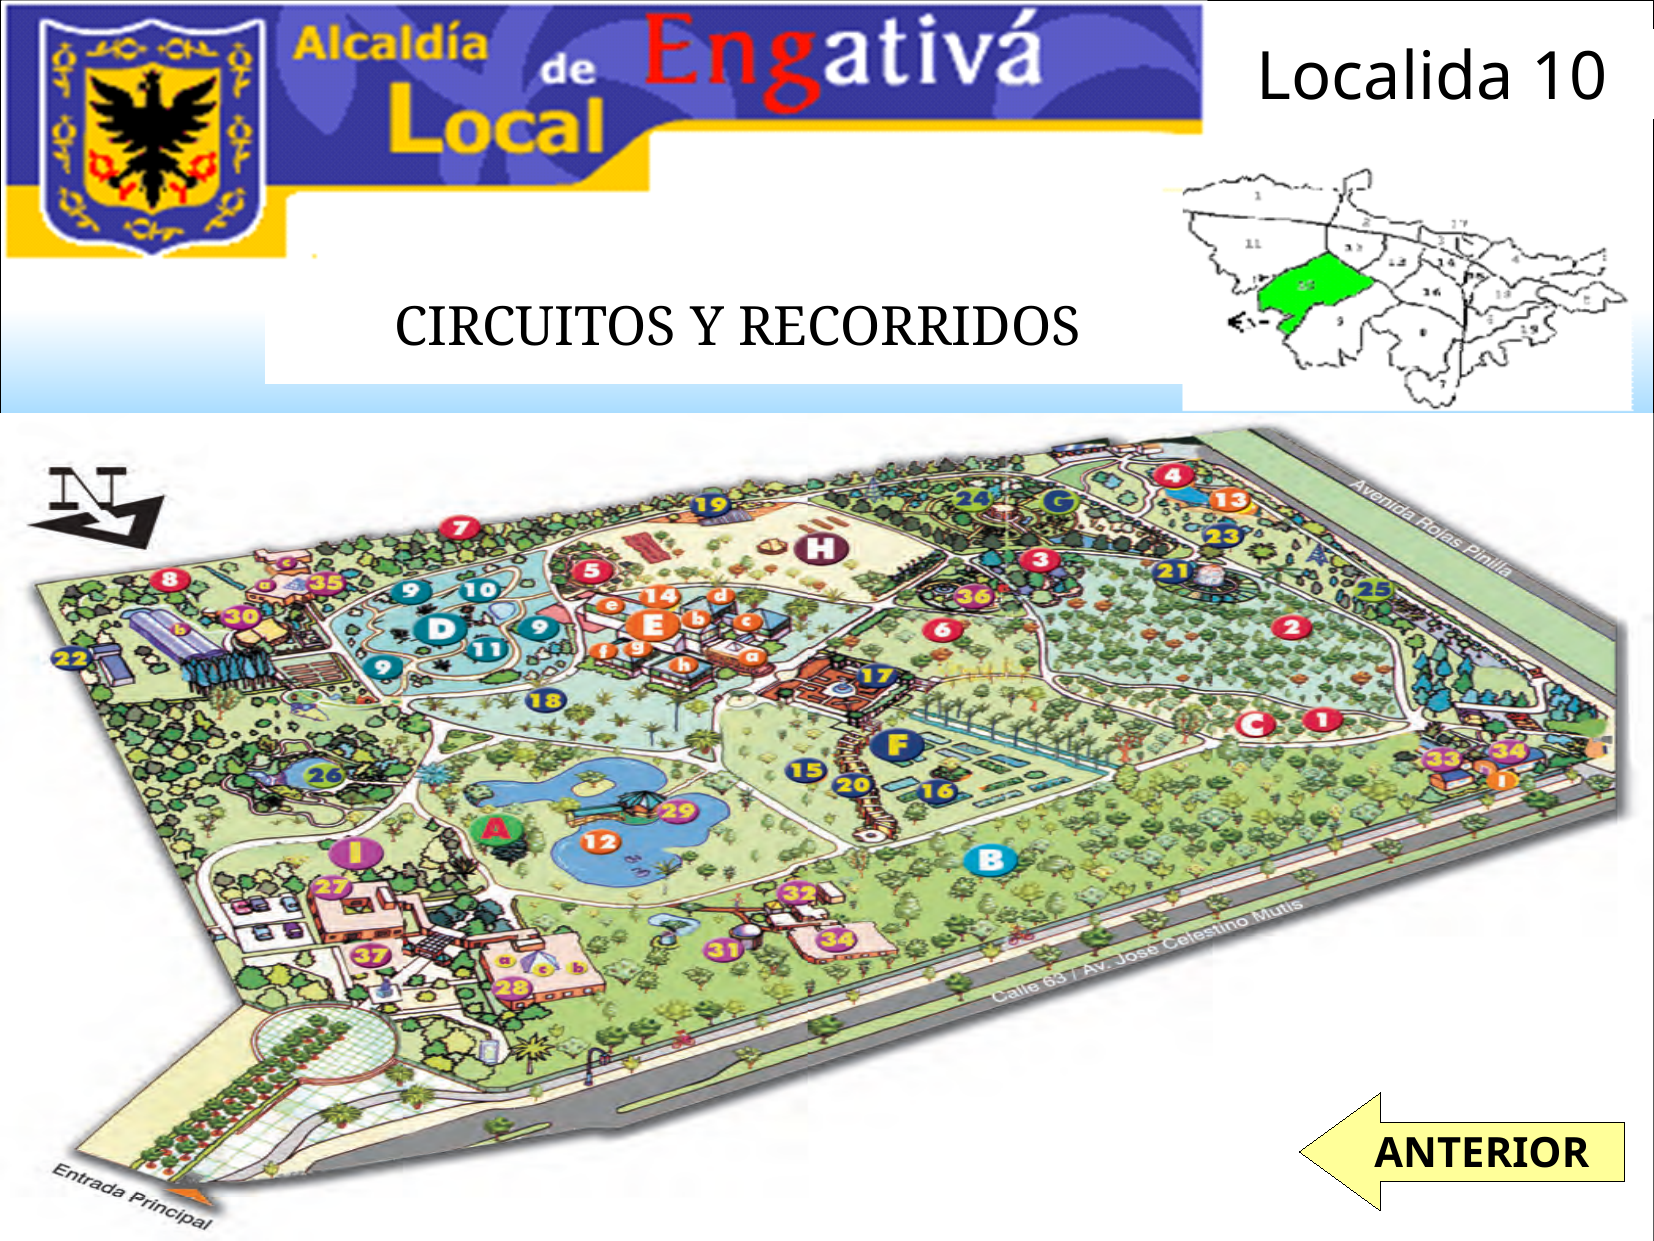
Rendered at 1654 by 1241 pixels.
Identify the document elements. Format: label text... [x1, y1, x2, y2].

picture [0, 0, 1654, 1241]
text_box CIRCUITOS Y RECORRIDOS [265, 265, 1211, 384]
text_box ANTERIOR [1299, 1092, 1625, 1211]
text_box Localida 10 [1210, 29, 1654, 119]
